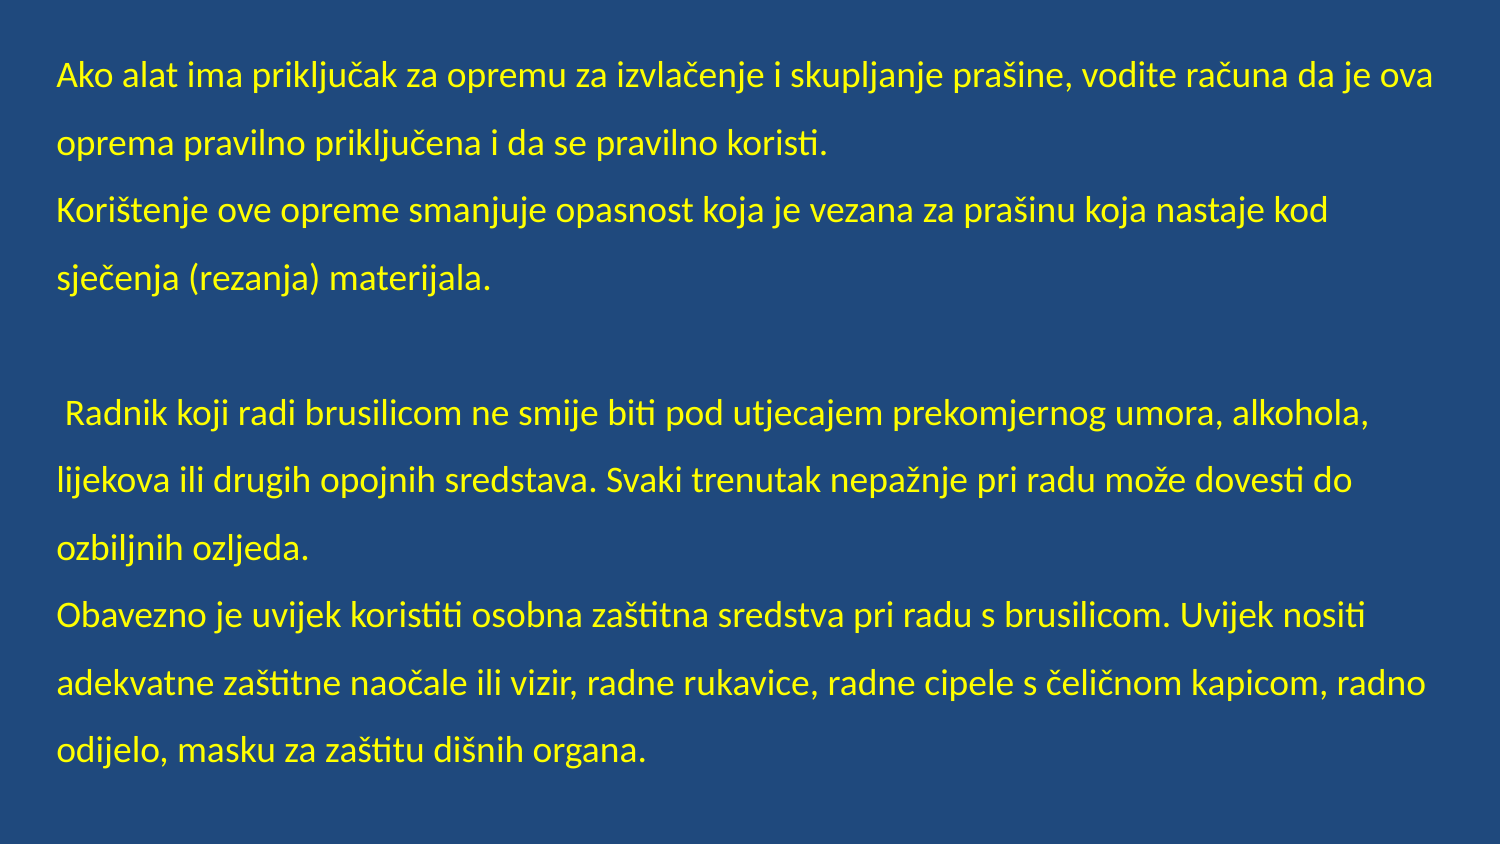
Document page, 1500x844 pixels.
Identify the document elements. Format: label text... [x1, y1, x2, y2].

text_box Ako alat ima priključak za opremu za izvlačenje i skupljanje prašine, vodite računa da je ova oprema pravilno priključena i da se pravilno koristi. Korištenje ove opreme smanjuje opasnost koja je vezana za prašinu koja nastaje kod sječenja (rezanja) materijala. Radnik koji radi brusilicom ne smije biti pod utjecajem prekomjernog umora, alkohola, lijekova ili drugih opojnih sredstava. Svaki trenutak nepažnje pri radu može dovesti do ozbiljnih ozljeda. Obavezno je uvijek koristiti osobna zaštitna sredstva pri radu s brusilicom. Uvijek nositi adekvatne zaštitne naočale ili vizir, radne rukavice, radne cipele s čeličnom kapicom, radno odijelo, masku za zaštitu dišnih organa. [41, 20, 1459, 844]
